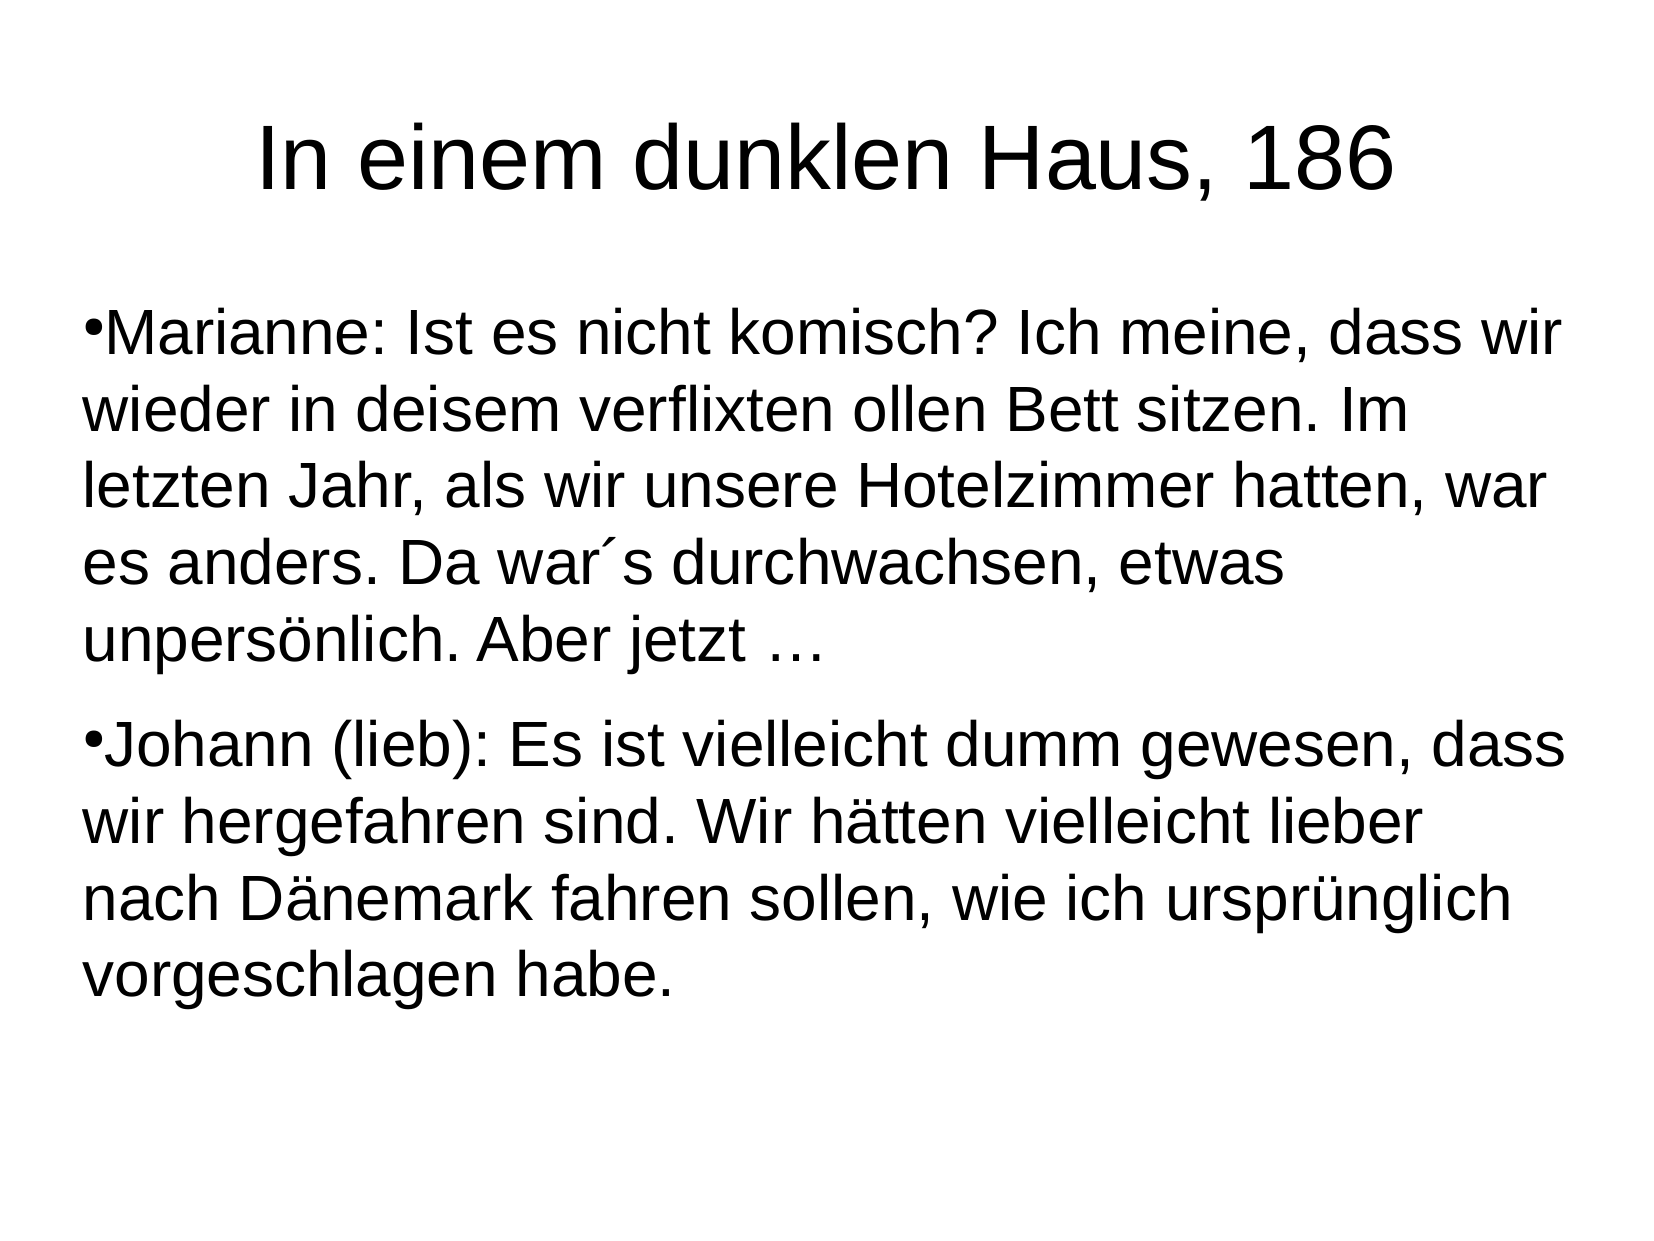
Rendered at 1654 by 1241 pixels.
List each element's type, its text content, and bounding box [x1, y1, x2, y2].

title In einem dunklen Haus, 186 [82, 49, 1571, 257]
list Marianne: Ist es nicht komisch? Ich meine, dass wir wieder in deisem verflixten ollen Bett sitzen. Im letzten Jahr, als wir unsere Hotelzimmer hatten, war es anders. Da war´s durchwachsen, etwas unpersönlich. Aber jetzt … Johann (lieb): Es ist vielleicht dumm gewesen, dass wir hergefahren sind. Wir hätten vielleicht lieber nach Dänemark fahren sollen, wie ich ursprünglich vorgeschlagen habe. [82, 290, 1571, 1010]
